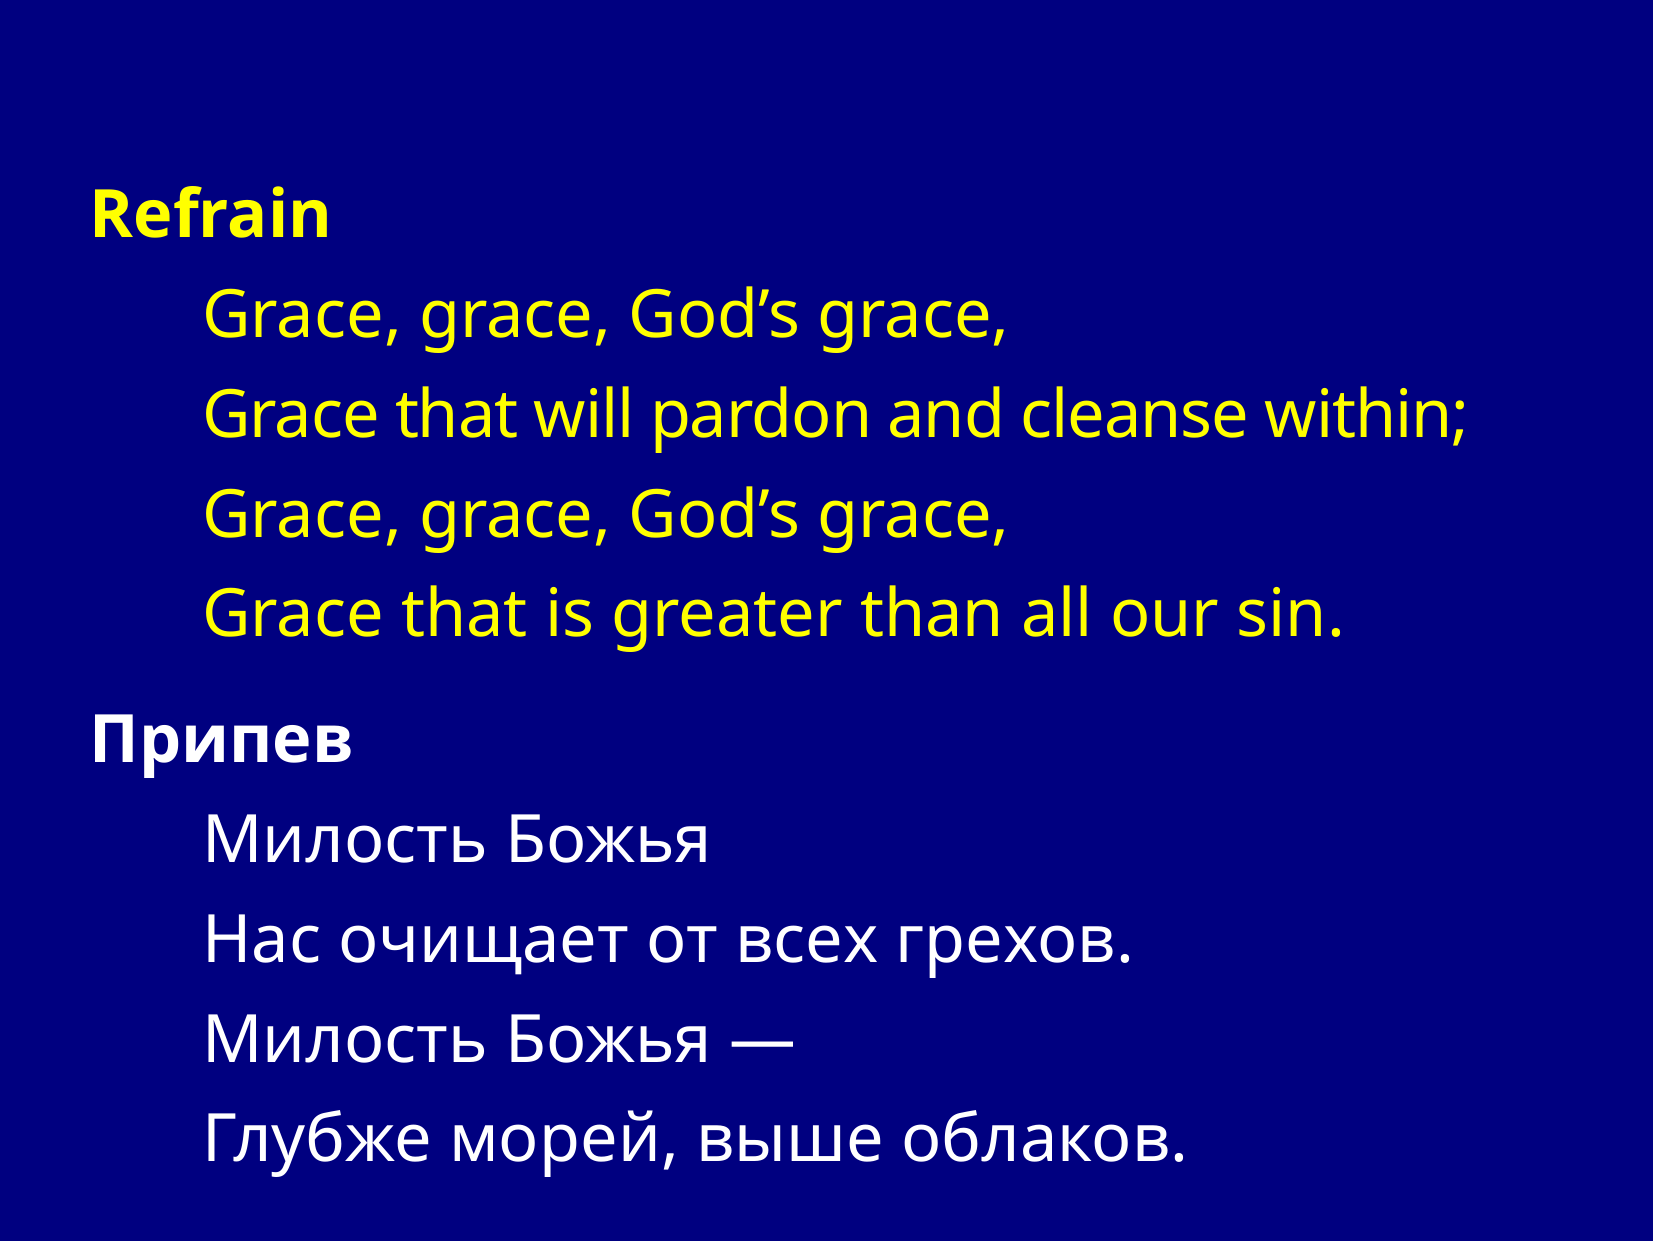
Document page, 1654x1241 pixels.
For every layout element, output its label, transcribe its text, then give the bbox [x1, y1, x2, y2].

text_box Припев Милость Божья Нас очищает от всех грехов. Милость Божья — Глубже морей, выше облаков. [75, 675, 1576, 1163]
text_box Refrain Grace, grace, God’s grace, Grace that will pardon and cleanse within; Grace, grace, God’s grace, Grace that is greater than all our sin. [75, 150, 1653, 638]
